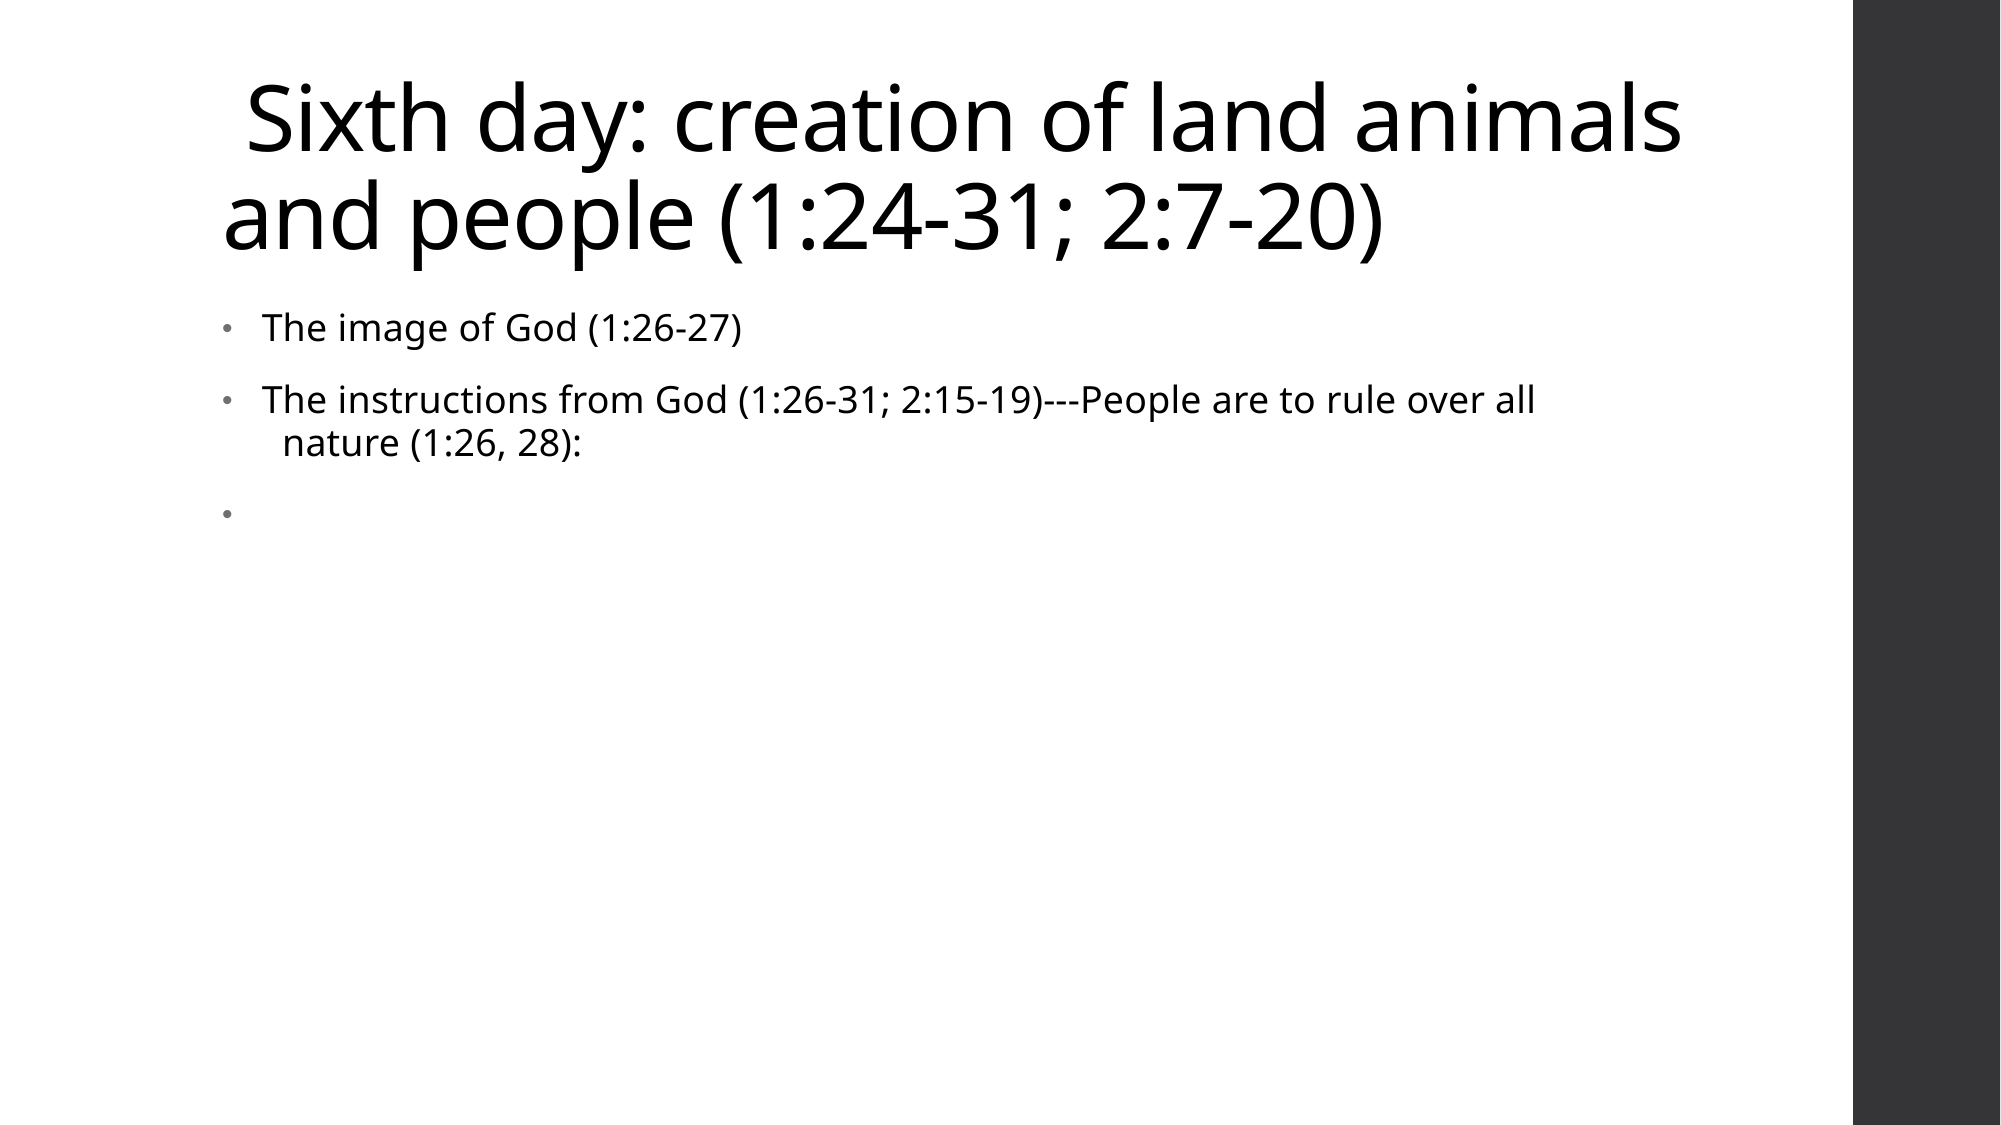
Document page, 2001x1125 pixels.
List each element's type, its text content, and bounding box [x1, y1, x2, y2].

title Sixth day: creation of land animals and people (1:24-31; 2:7-20) [206, 60, 1797, 278]
list The image of God (1:26-27) The instructions from God (1:26-31; 2:15-19)---People are to rule over all nature (1:26, 28): [206, 299, 1617, 1014]
